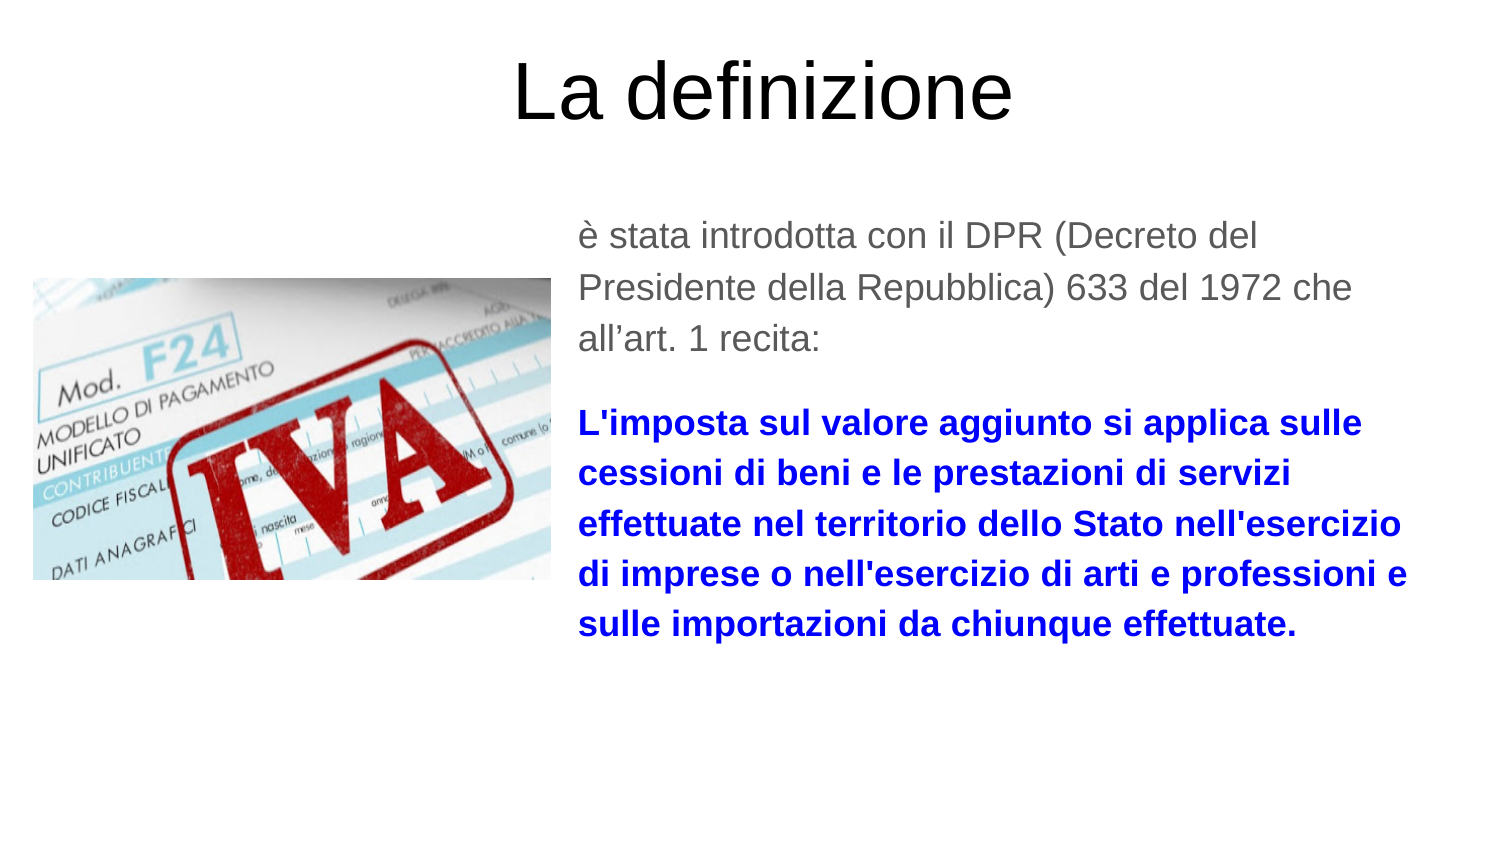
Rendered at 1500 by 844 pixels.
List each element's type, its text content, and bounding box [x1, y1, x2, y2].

picture [33, 278, 551, 580]
text_box La definizione [145, 23, 1382, 152]
list è stata introdotta con il DPR (Decreto del Presidente della Repubblica) 633 del 1972 che all’art. 1 recita: L'imposta sul valore aggiunto si applica sulle cessioni di beni e le prestazioni di servizi effettuate nel territorio dello Stato nell'esercizio di imprese o nell'esercizio di arti e professioni e sulle importazioni da chiunque effettuate. [562, 189, 1449, 750]
